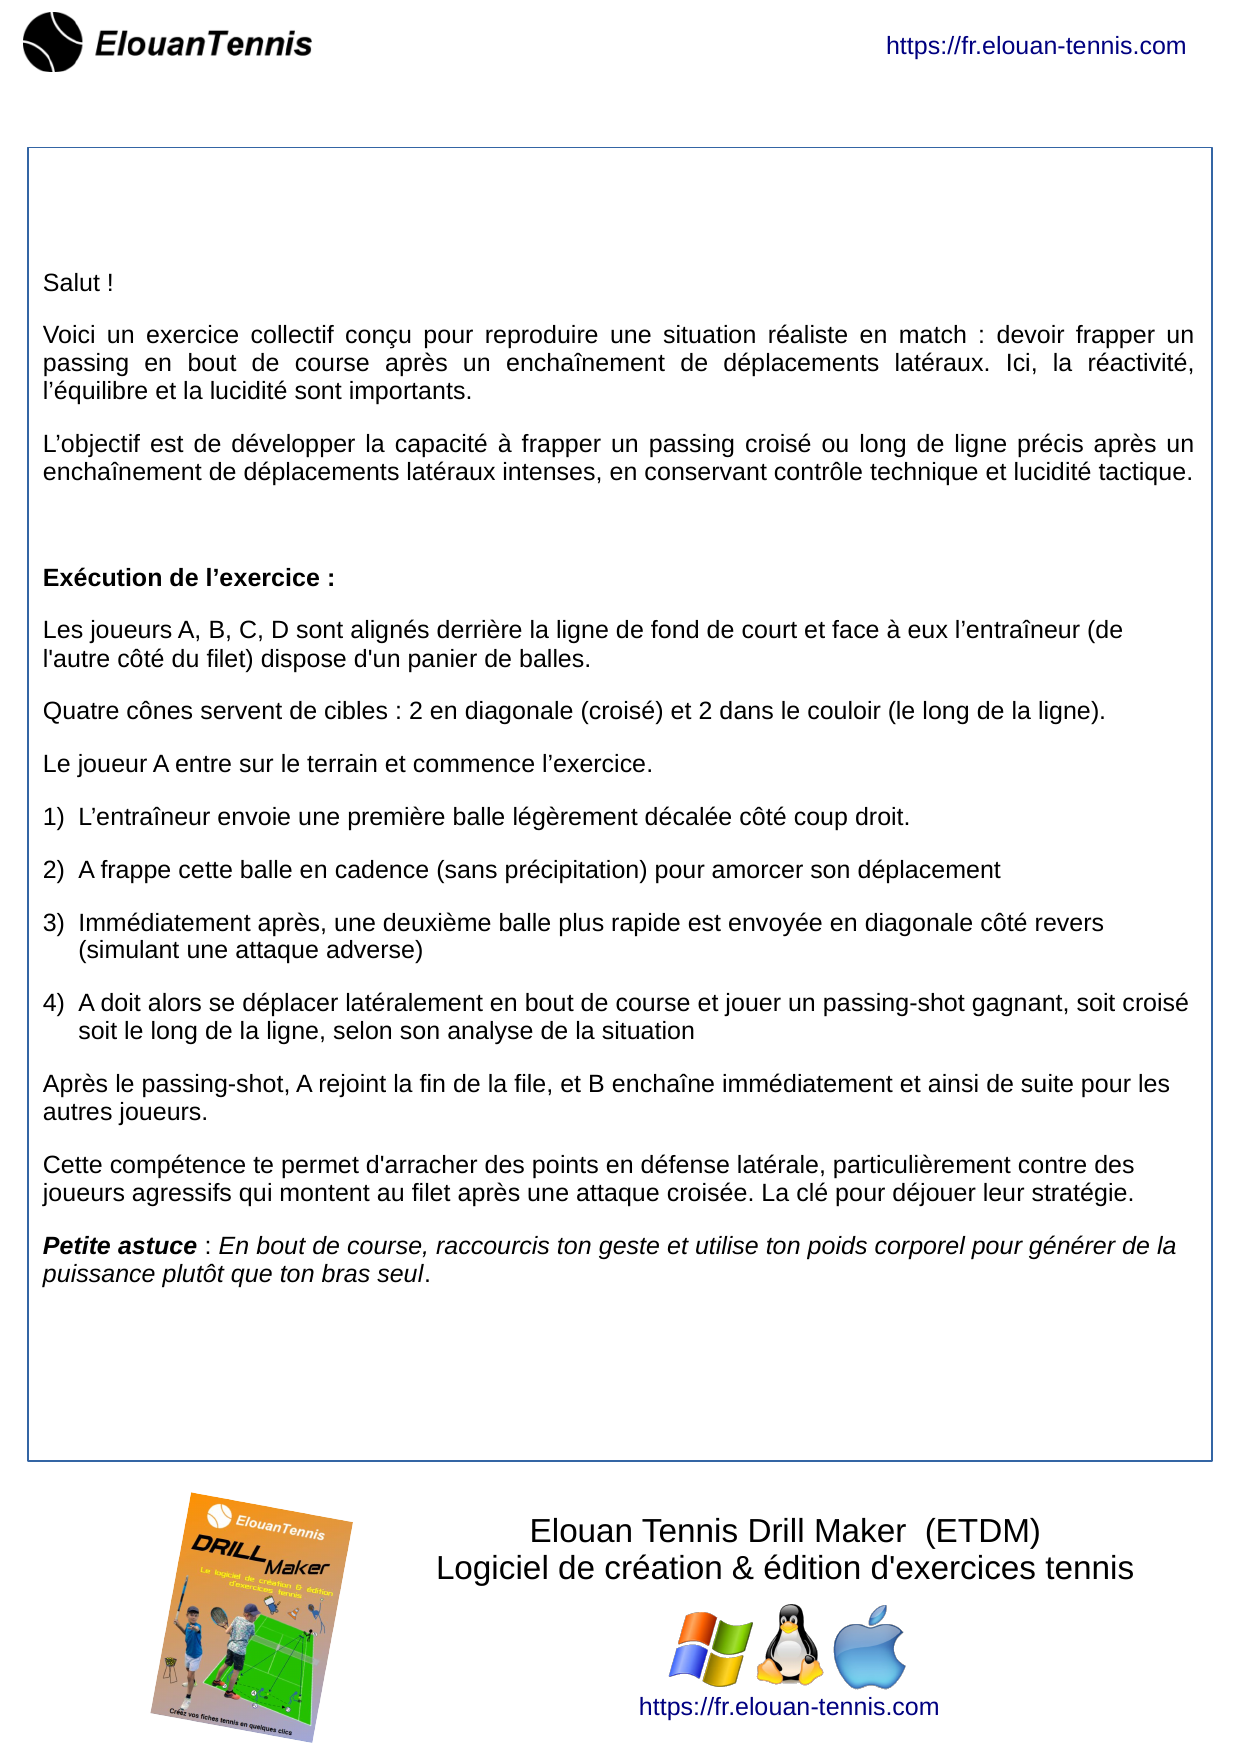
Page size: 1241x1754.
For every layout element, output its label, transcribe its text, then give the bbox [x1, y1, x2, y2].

picture [665, 1600, 907, 1685]
text_box https://fr.elouan-tennis.com [871, 24, 1213, 68]
text_box https://fr.elouan-tennis.com [624, 1685, 966, 1729]
text_box Elouan Tennis Drill Maker (ETDM) Logiciel de création & édition d'exercices tennis [378, 1504, 1193, 1604]
picture [23, 12, 312, 72]
picture [150, 1492, 353, 1743]
text_box Salut ! Voici un exercice collectif conçu pour reproduire une situation réaliste en match : devoir frapper un passing en bout de course après un enchaînement de déplacements latéraux. Ici, la réactivité, l’équilibre et la lucidité sont importants. L’objectif est de développer la capacité à frapper un passing croisé ou long de ligne précis après un enchaînement de déplacements latéraux intenses, en conservant contrôle technique et lucidité tactique. Exécution de l’exercice : Les joueurs A, B, C, D sont alignés derrière la ligne de fond de court et face à eux l’entraîneur (de l'autre côté du filet) dispose d'un panier de balles. Quatre cônes servent de cibles : 2 en diagonale (croisé) et 2 dans le couloir (le long de la ligne). Le joueur A entre sur le terrain et commence l’exercice. L’entraîneur envoie une première balle légèrement décalée côté coup droit. A frappe cette balle en cadence (sans précipitation) pour amorcer son déplacement Immédiatement après, une deuxième balle plus rapide est envoyée en diagonale côté revers (simulant une attaque adverse) A doit alors se déplacer latéralement en bout de course et jouer un passing-shot gagnant, soit croisé soit le long de la ligne, selon son analyse de la situation Après le passing-shot, A rejoint la fin de la file, et B enchaîne immédiatement et ainsi de suite pour les autres joueurs. Cette compétence te permet d'arracher des points en défense latérale, particulièrement contre des joueurs agressifs qui montent au filet après une attaque croisée. La clé pour déjouer leur stratégie. Petite astuce : En bout de course, raccourcis ton geste et utilise ton poids corporel pour générer de la puissance plutôt que ton bras seul. [28, 147, 1212, 1461]
